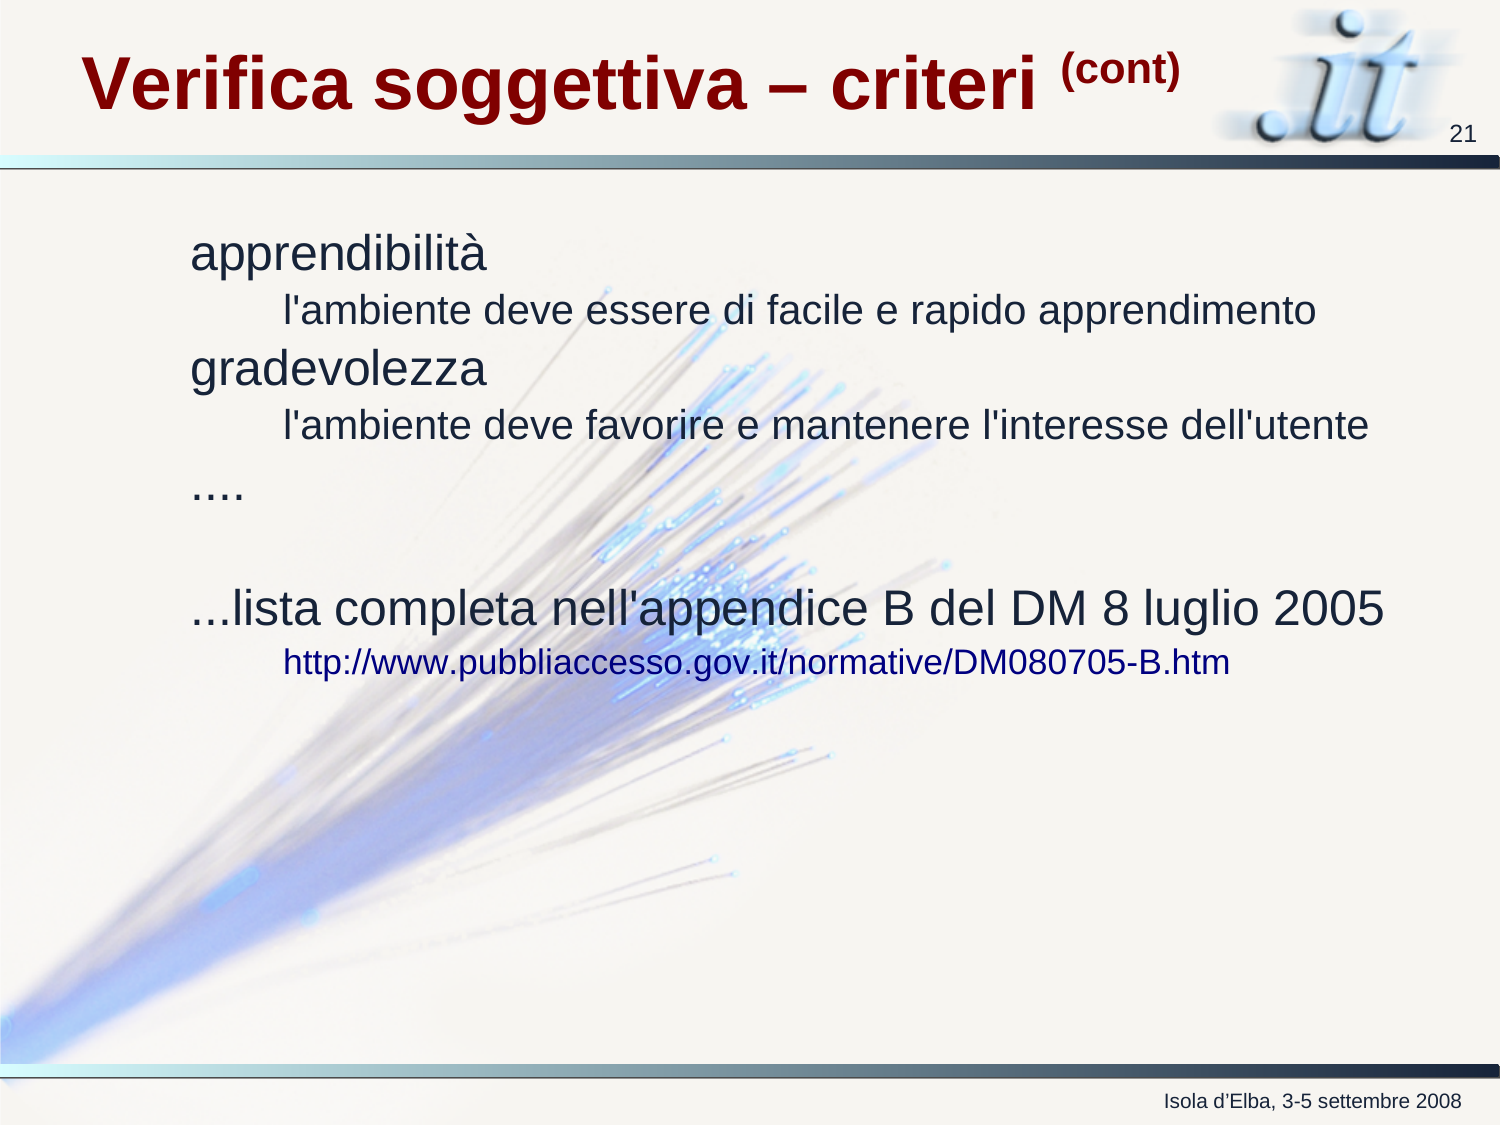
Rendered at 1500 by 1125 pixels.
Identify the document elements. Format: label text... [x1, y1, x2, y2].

picture [0, 170, 1500, 1066]
picture [0, 1079, 1500, 1125]
title Verifica soggettiva – criteri (cont) [81, 25, 1198, 148]
list apprendibilità l'ambiente deve essere di facile e rapido apprendimento gradevolezza l'ambiente deve favorire e mantenere l'interesse dell'utente .... ...lista completa nell'appendice B del DM 8 luglio 2005 http://www.pubbliaccesso.gov.it/normative/DM080705-B.htm [81, 222, 1425, 1035]
picture [0, 0, 1500, 157]
